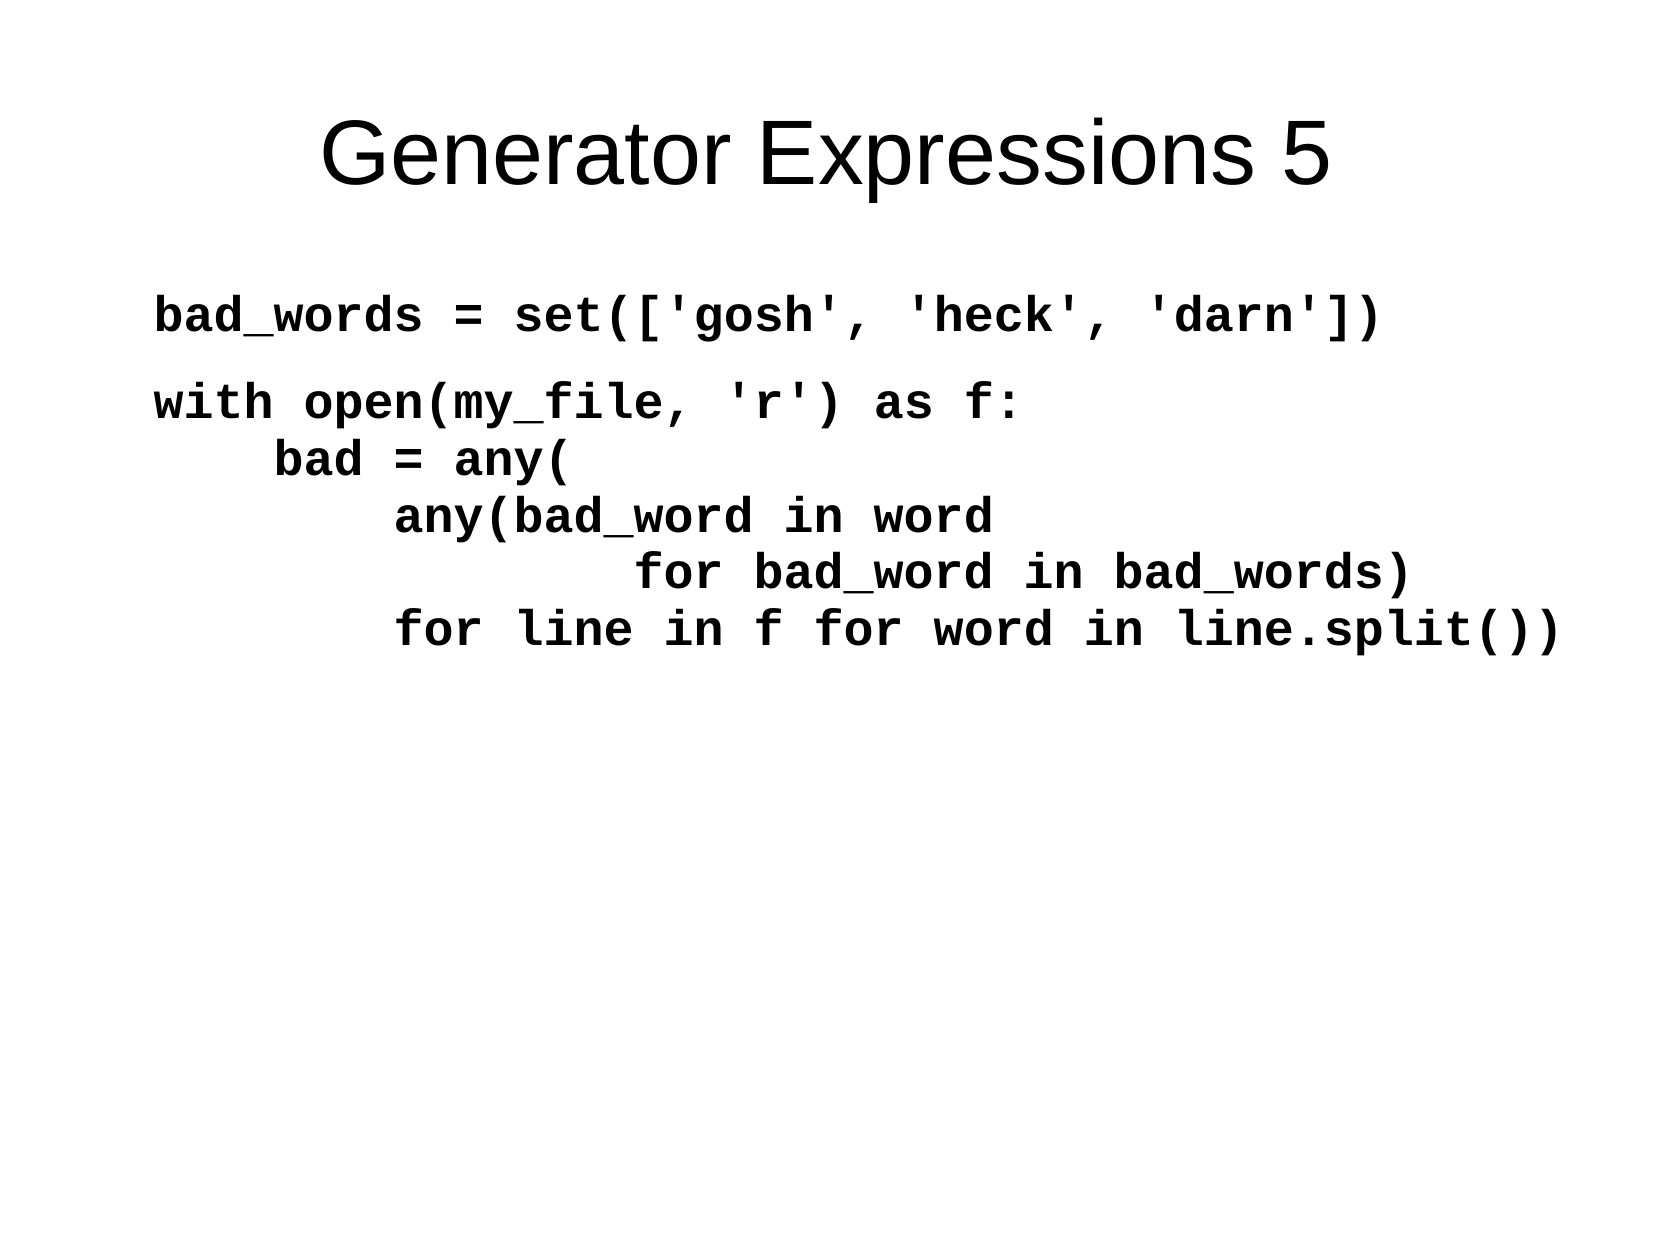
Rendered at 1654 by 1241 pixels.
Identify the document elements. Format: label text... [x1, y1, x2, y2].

title Generator Expressions 5 [82, 49, 1571, 257]
list bad_words = set(['gosh', 'heck', 'darn']) with open(my_file, 'r') as f: bad = any( any(bad_word in word for bad_word in bad_words) for line in f for word in line.split()) [82, 290, 1571, 1010]
